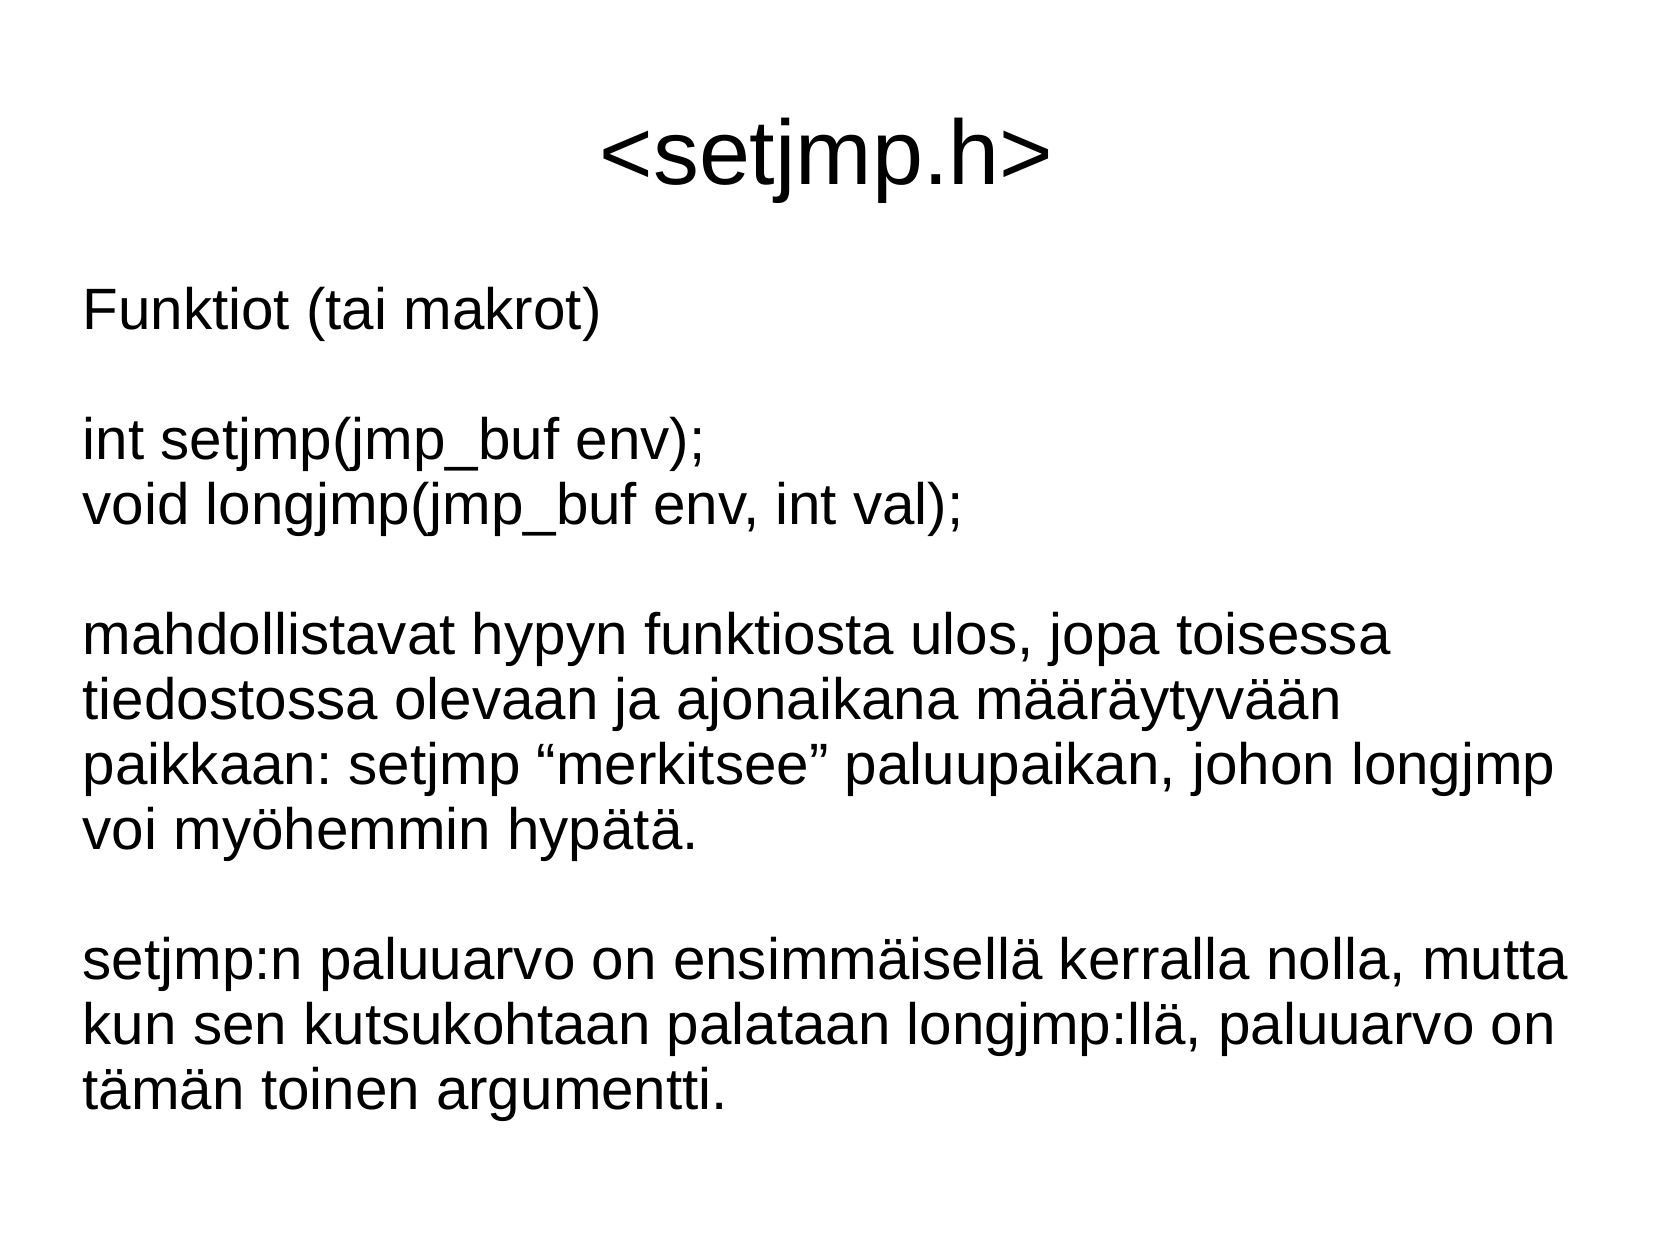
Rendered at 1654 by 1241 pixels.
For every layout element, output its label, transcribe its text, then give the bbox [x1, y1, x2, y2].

title <setjmp.h> [82, 56, 1571, 250]
subtitle Funktiot (tai makrot) int setjmp(jmp_buf env); void longjmp(jmp_buf env, int val); mahdollistavat hypyn funktiosta ulos, jopa toisessa tiedostossa olevaan ja ajonaikana määräytyvään paikkaan: setjmp “merkitsee” paluupaikan, johon longjmp voi myöhemmin hypätä. setjmp:n paluuarvo on ensimmäisellä kerralla nolla, mutta kun sen kutsukohtaan palataan longjmp:llä, paluuarvo on tämän toinen argumentti. [82, 276, 1571, 1123]
